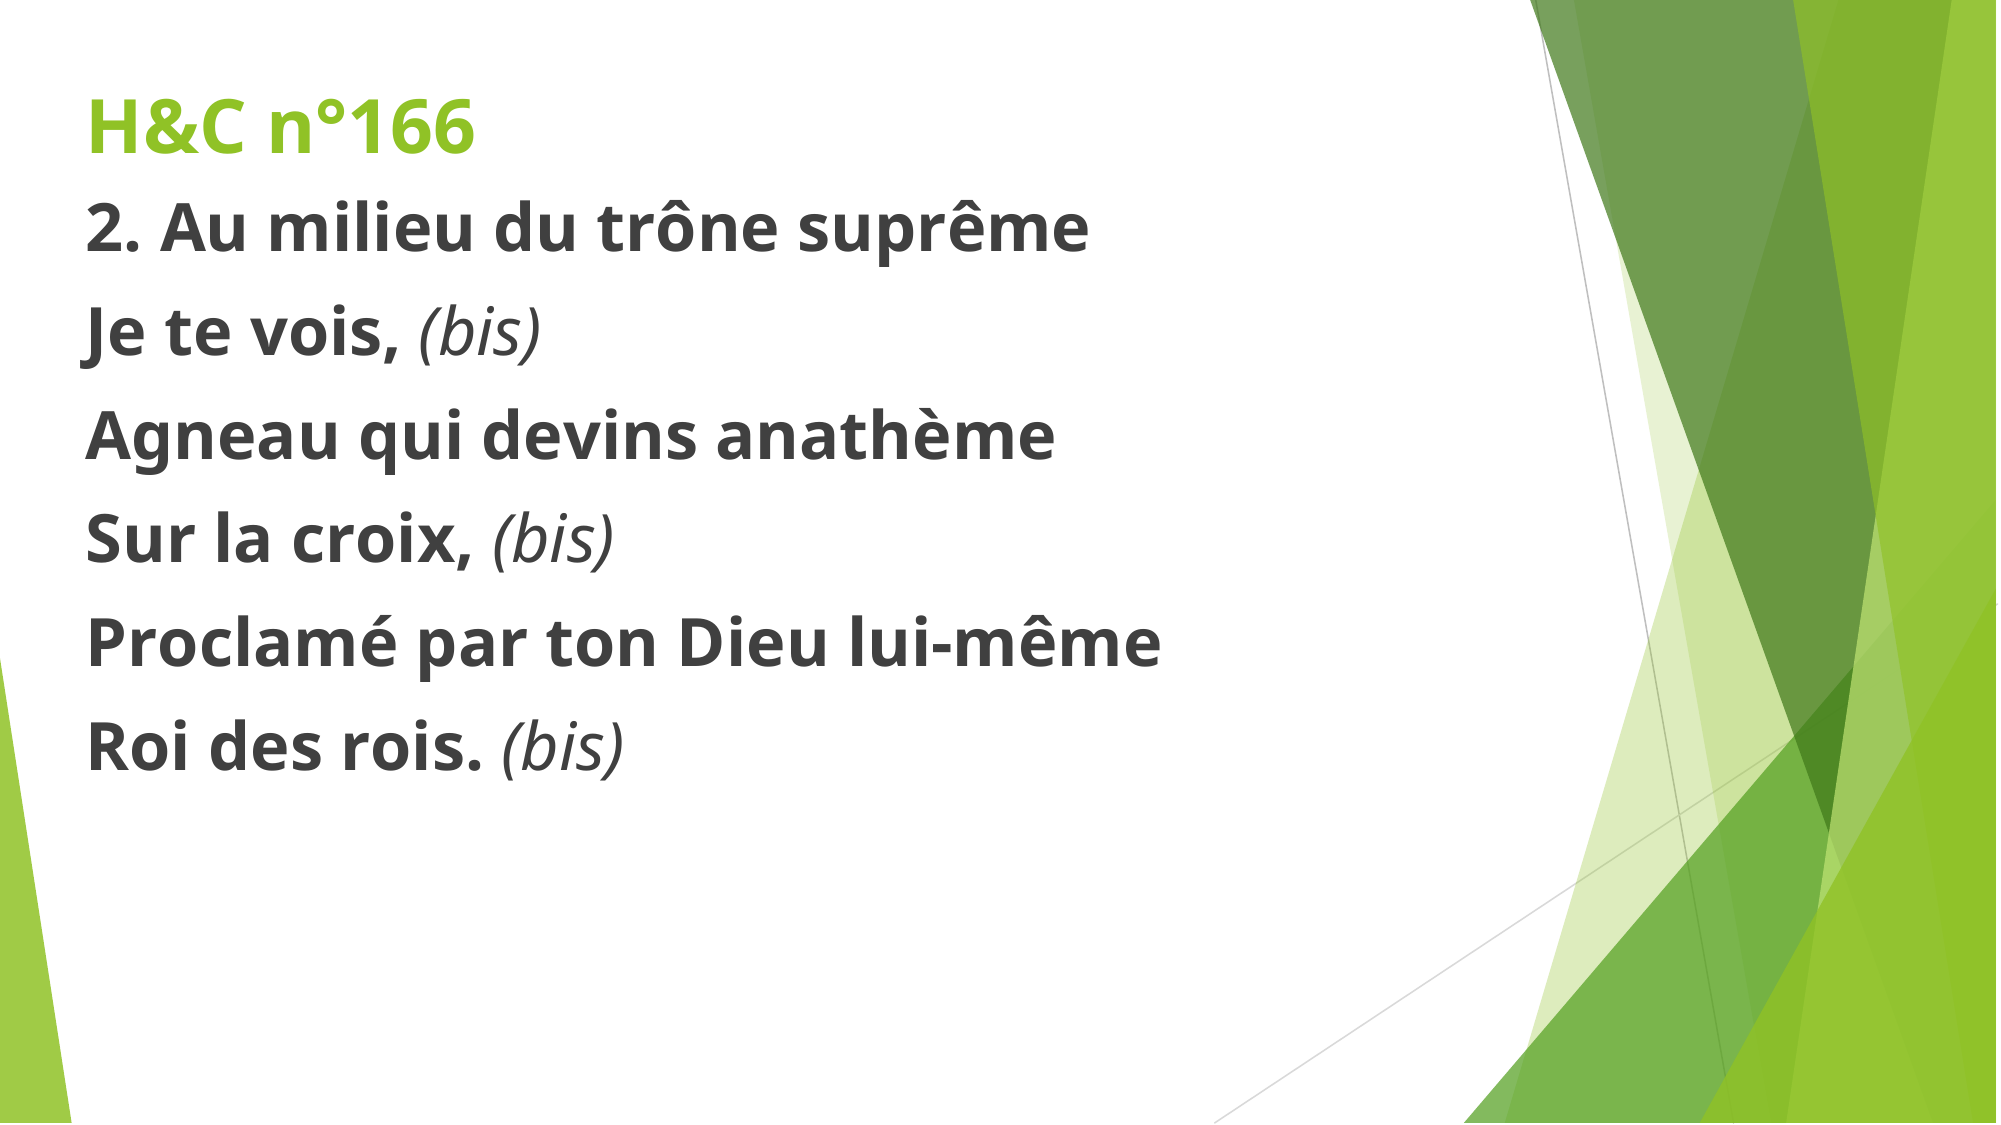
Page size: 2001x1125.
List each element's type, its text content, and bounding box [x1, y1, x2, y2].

text_box 2. Au milieu du trône suprême Je te vois, (bis) Agneau qui devins anathème Sur la croix, (bis) Proclamé par ton Dieu lui-même Roi des rois. (bis) [70, 165, 2001, 1075]
text_box H&C n°166 [70, 70, 863, 165]
